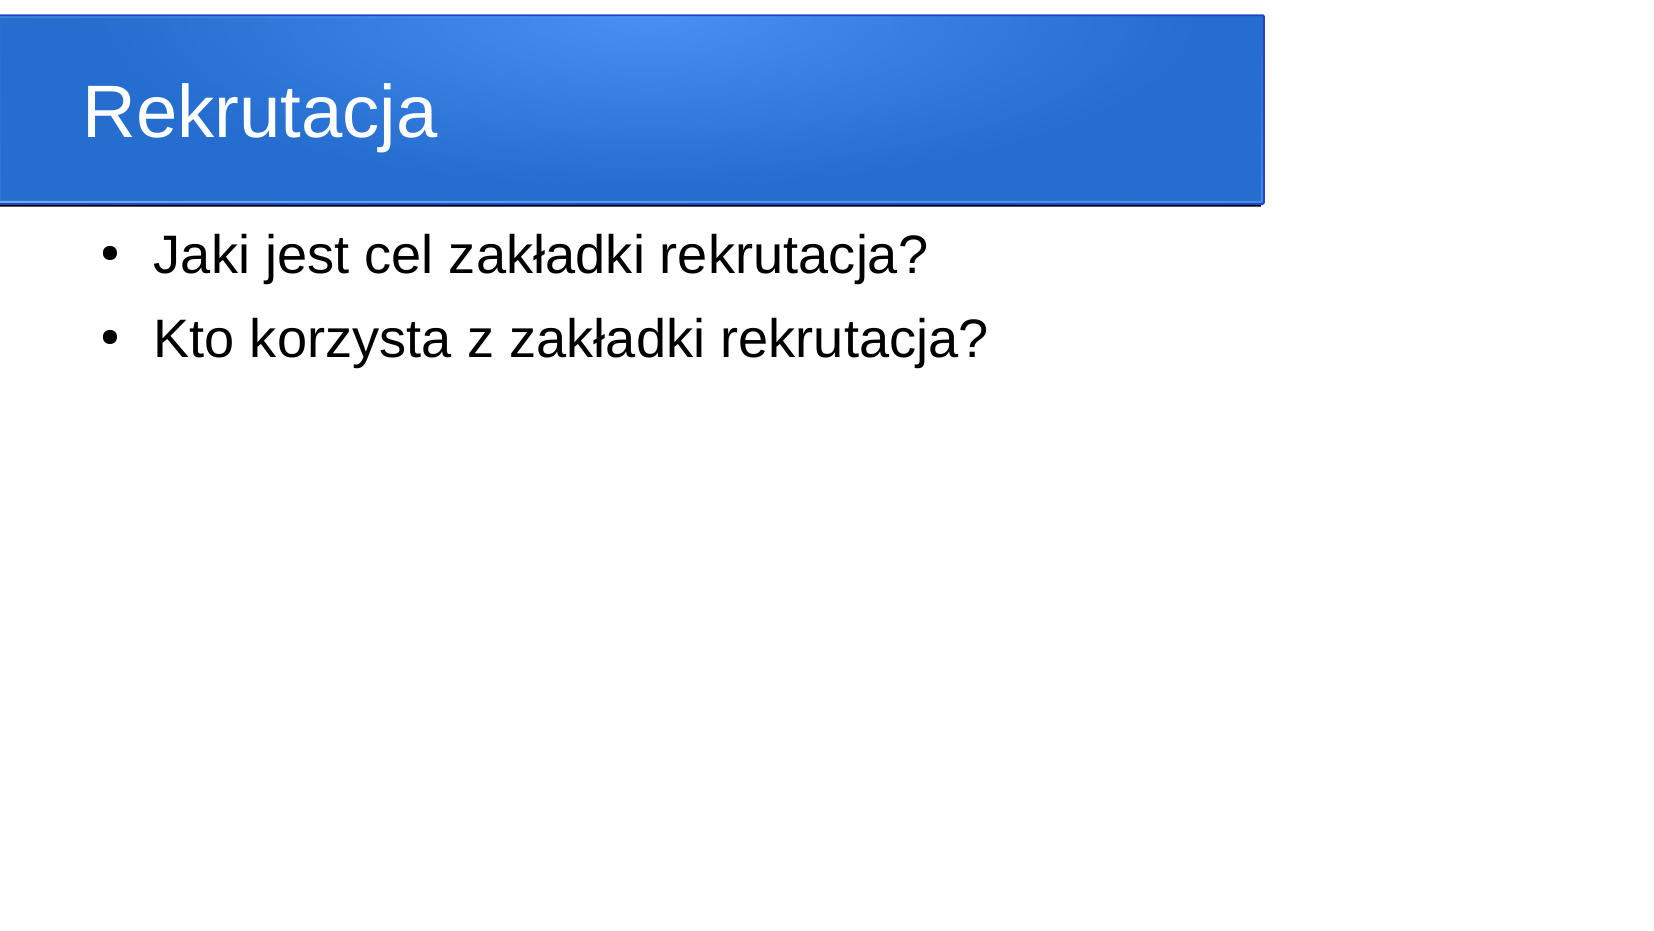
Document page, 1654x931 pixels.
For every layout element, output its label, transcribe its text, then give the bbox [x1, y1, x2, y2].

list Jaki jest cel zakładki rekrutacja? Kto korzysta z zakładki rekrutacja? [82, 224, 1571, 764]
title Rekrutacja [82, 35, 1235, 189]
